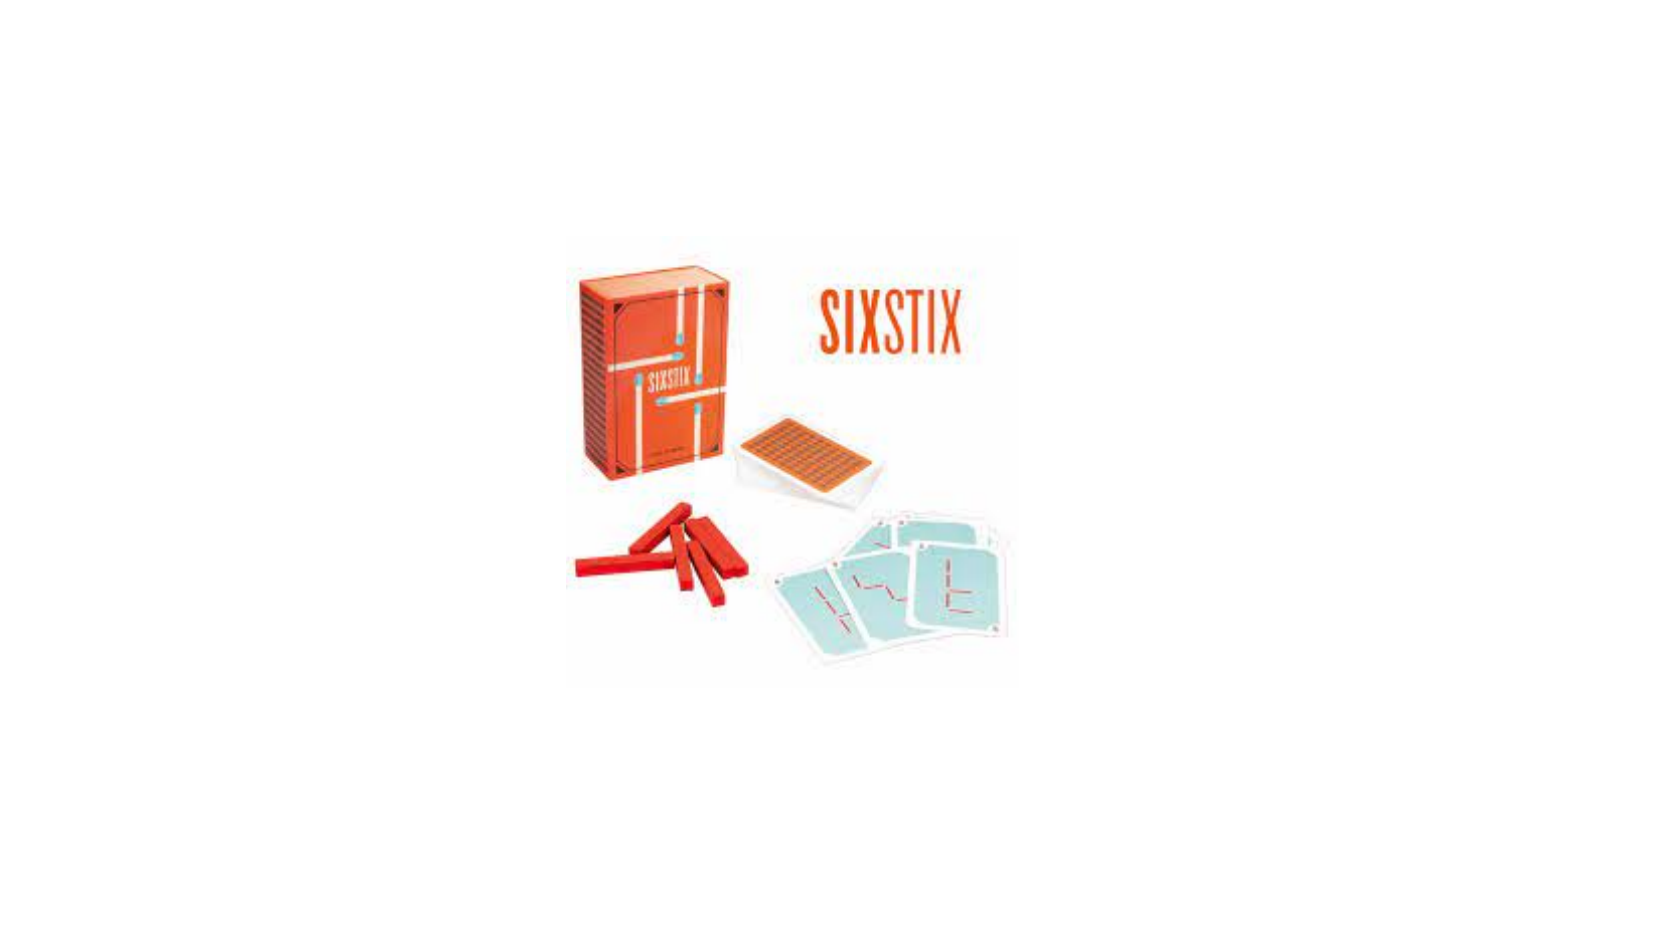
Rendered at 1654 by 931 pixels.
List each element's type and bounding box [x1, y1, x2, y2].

picture [566, 236, 1019, 688]
